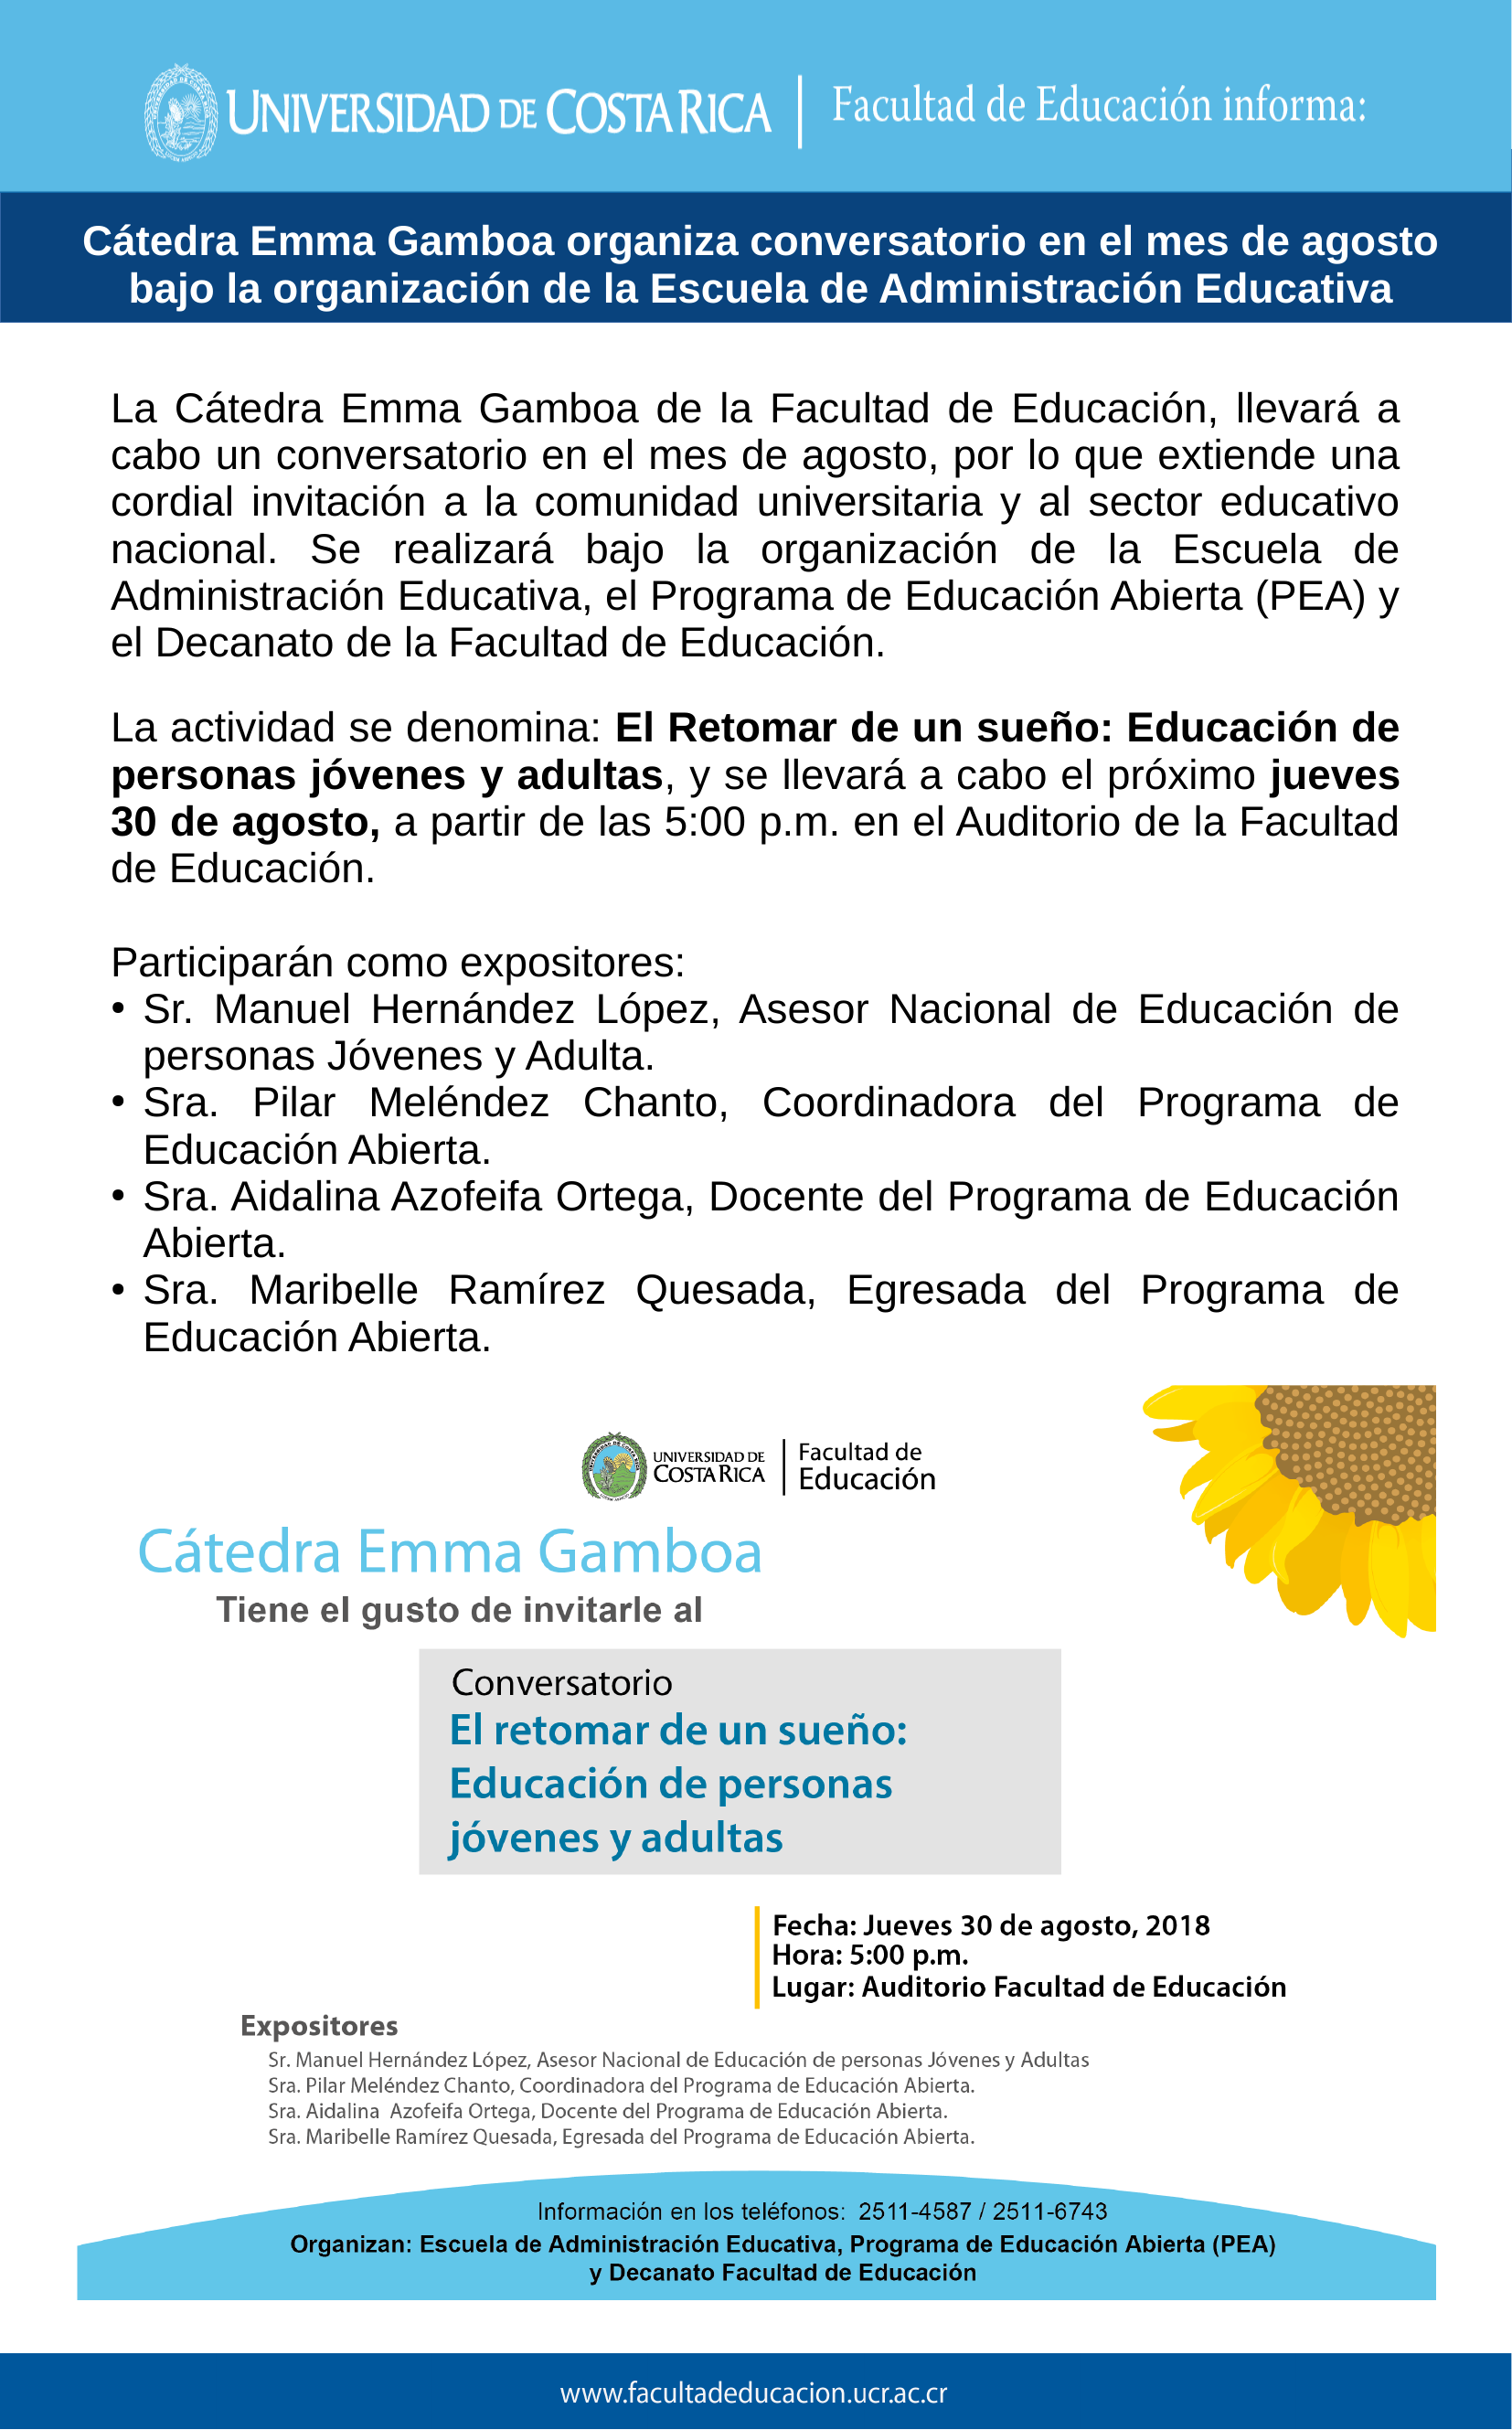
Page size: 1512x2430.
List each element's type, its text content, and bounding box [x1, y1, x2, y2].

text_box [0, 193, 1512, 323]
picture [75, 1382, 1436, 2300]
text_box La Cátedra Emma Gamboa de la Facultad de Educación, llevará a cabo un conversatorio en el mes de agosto, por lo que extiende una cordial invitación a la comunidad universitaria y al sector educativo nacional. Se realizará bajo la organización de la Escuela de Administración Educativa, el Programa de Educación Abierta (PEA) y el Decanato de la Facultad de Educación. La actividad se denomina: El Retomar de un sueño: Educación de personas jóvenes y adultas, y se llevará a cabo el próximo jueves 30 de agosto, a partir de las 5:00 p.m. en el Auditorio de la Facultad de Educación. Participarán como expositores: Sr. Manuel Hernández López, Asesor Nacional de Educación de personas Jóvenes y Adulta. Sra. Pilar Meléndez Chanto, Coordinadora del Programa de Educación Abierta. Sra. Aidalina Azofeifa Ortega, Docente del Programa de Educación Abierta. Sra. Maribelle Ramírez Quesada, Egresada del Programa de Educación Abierta. [97, 378, 1415, 1382]
text_box Cátedra Emma Gamboa organiza conversatorio en el mes de agosto bajo la organización de la Escuela de Administración Educativa [16, 211, 1507, 366]
picture [0, 0, 1512, 193]
picture [0, 2353, 1512, 2429]
